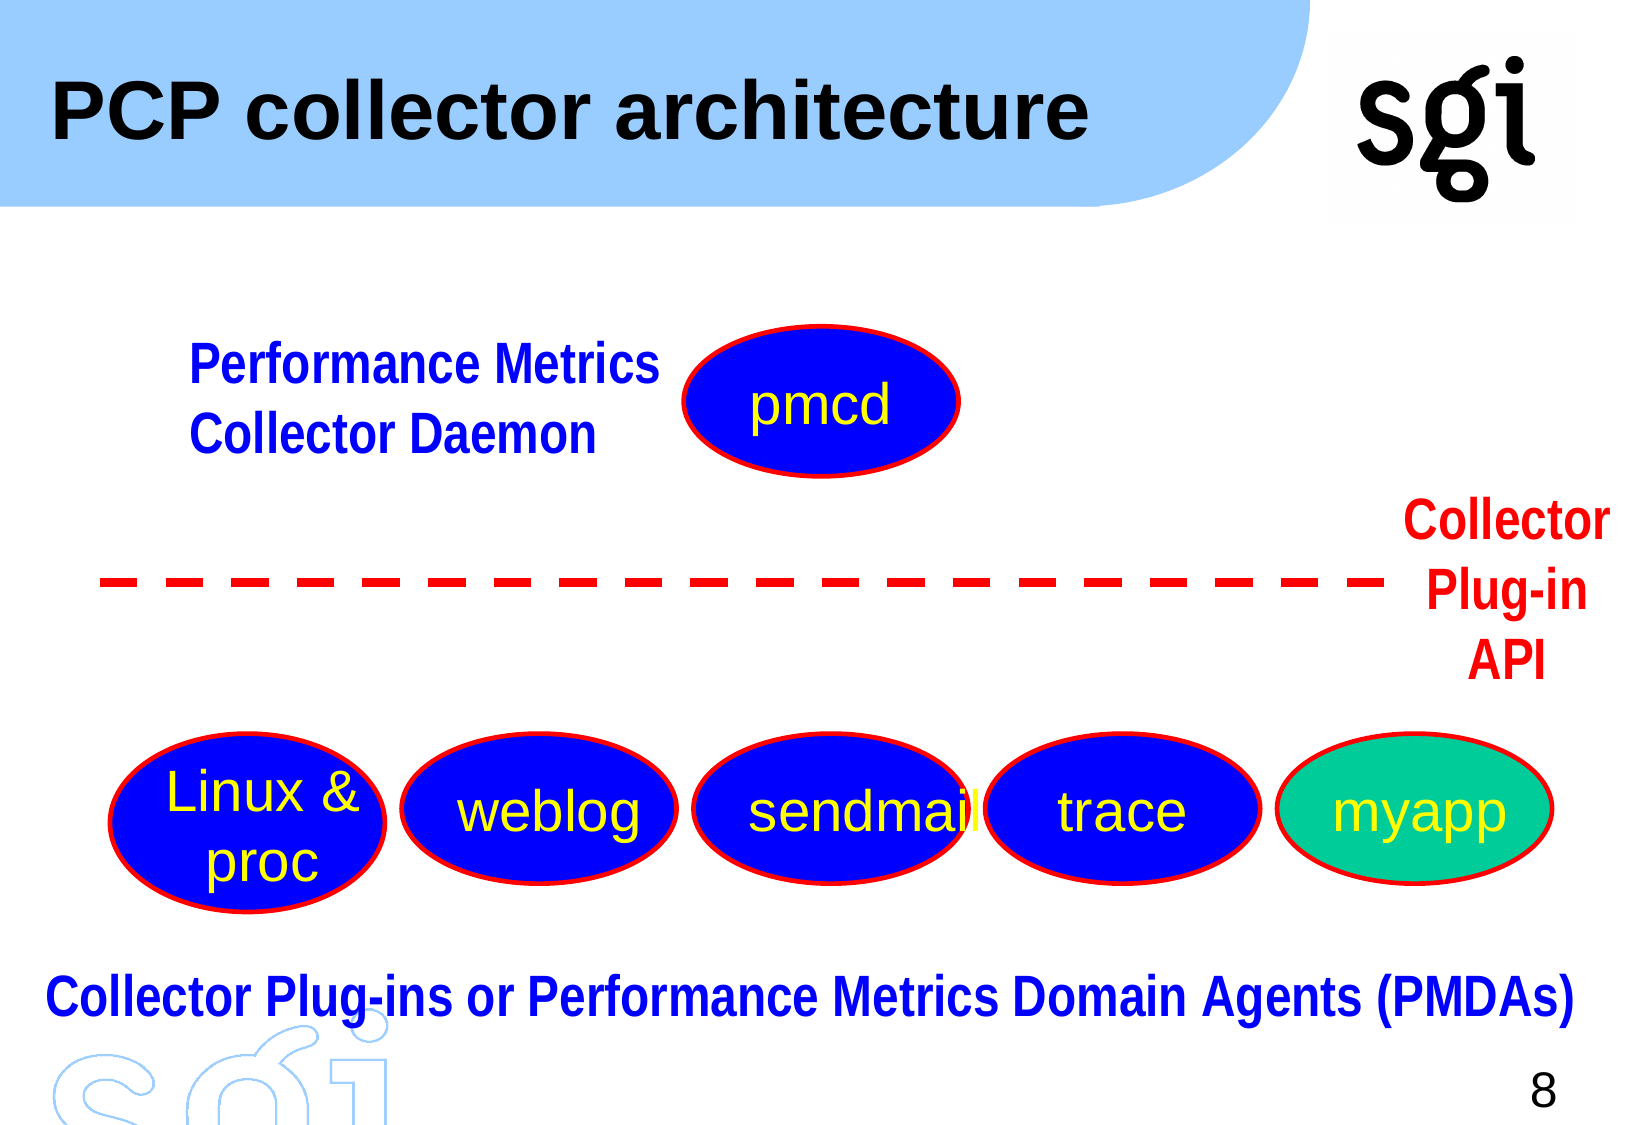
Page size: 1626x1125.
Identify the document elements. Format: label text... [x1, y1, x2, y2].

text_box weblog [401, 733, 677, 884]
text_box Performance Metrics Collector Daemon [174, 317, 677, 474]
text_box Collector Plug-in API [1389, 473, 1626, 699]
text_box sendmail [693, 733, 969, 884]
text_box trace [985, 733, 1261, 884]
title PCP collector architecture [36, 33, 1318, 199]
text_box myapp [1277, 733, 1553, 884]
text_box Collector Plug-ins or Performance Metrics Domain Agents (PMDAs) [30, 950, 1592, 1036]
text_box Linux & proc [109, 733, 385, 912]
text_box pmcd [683, 326, 959, 477]
